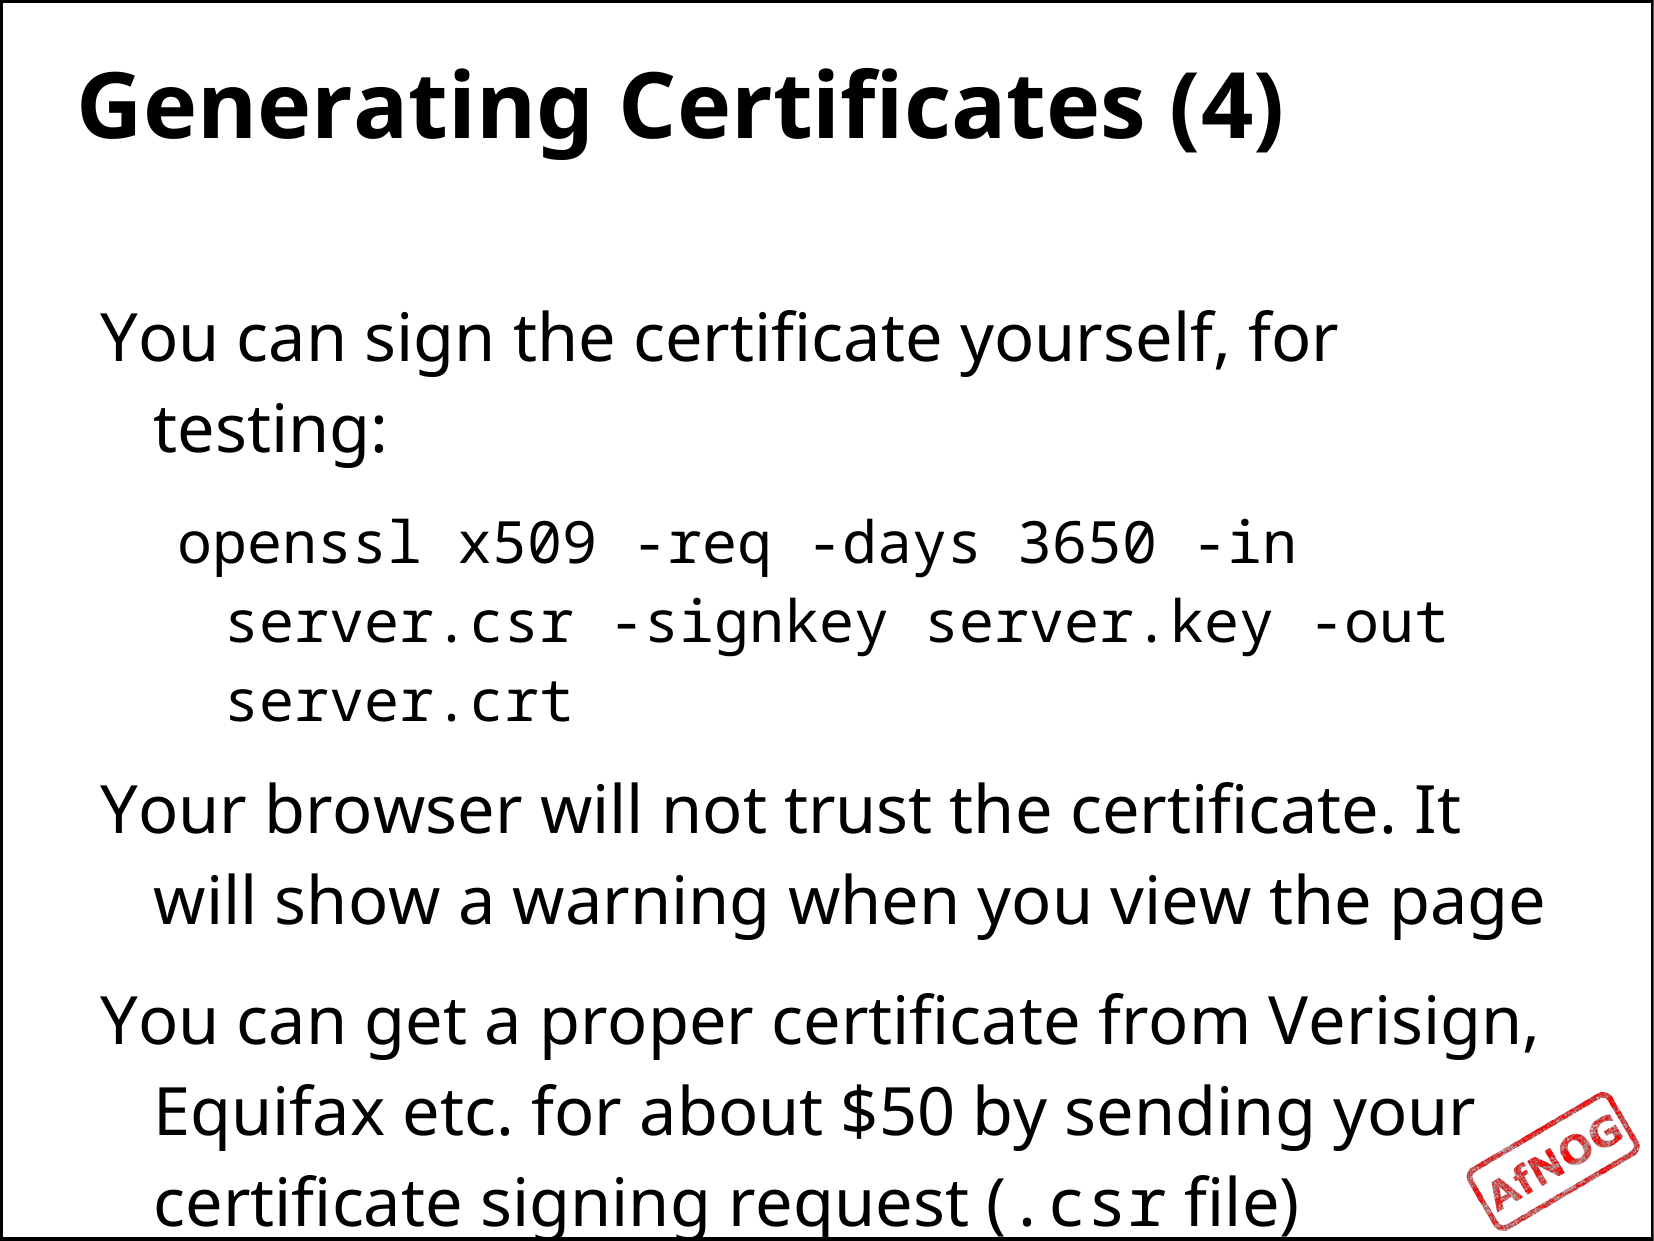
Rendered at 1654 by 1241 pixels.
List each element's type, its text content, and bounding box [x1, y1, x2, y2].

title Generating Certificates (4) [76, 7, 1565, 200]
picture [1462, 1087, 1644, 1235]
list You can sign the certificate yourself, for testing: openssl x509 -req -days 3650 -in server.csr -signkey server.key -out server.crt Your browser will not trust the certificate. It will show a warning when you view the page You can get a proper certificate from Verisign, Equifax etc. for about $50 by sending your certificate signing request (.csr file) [82, 290, 1571, 1119]
